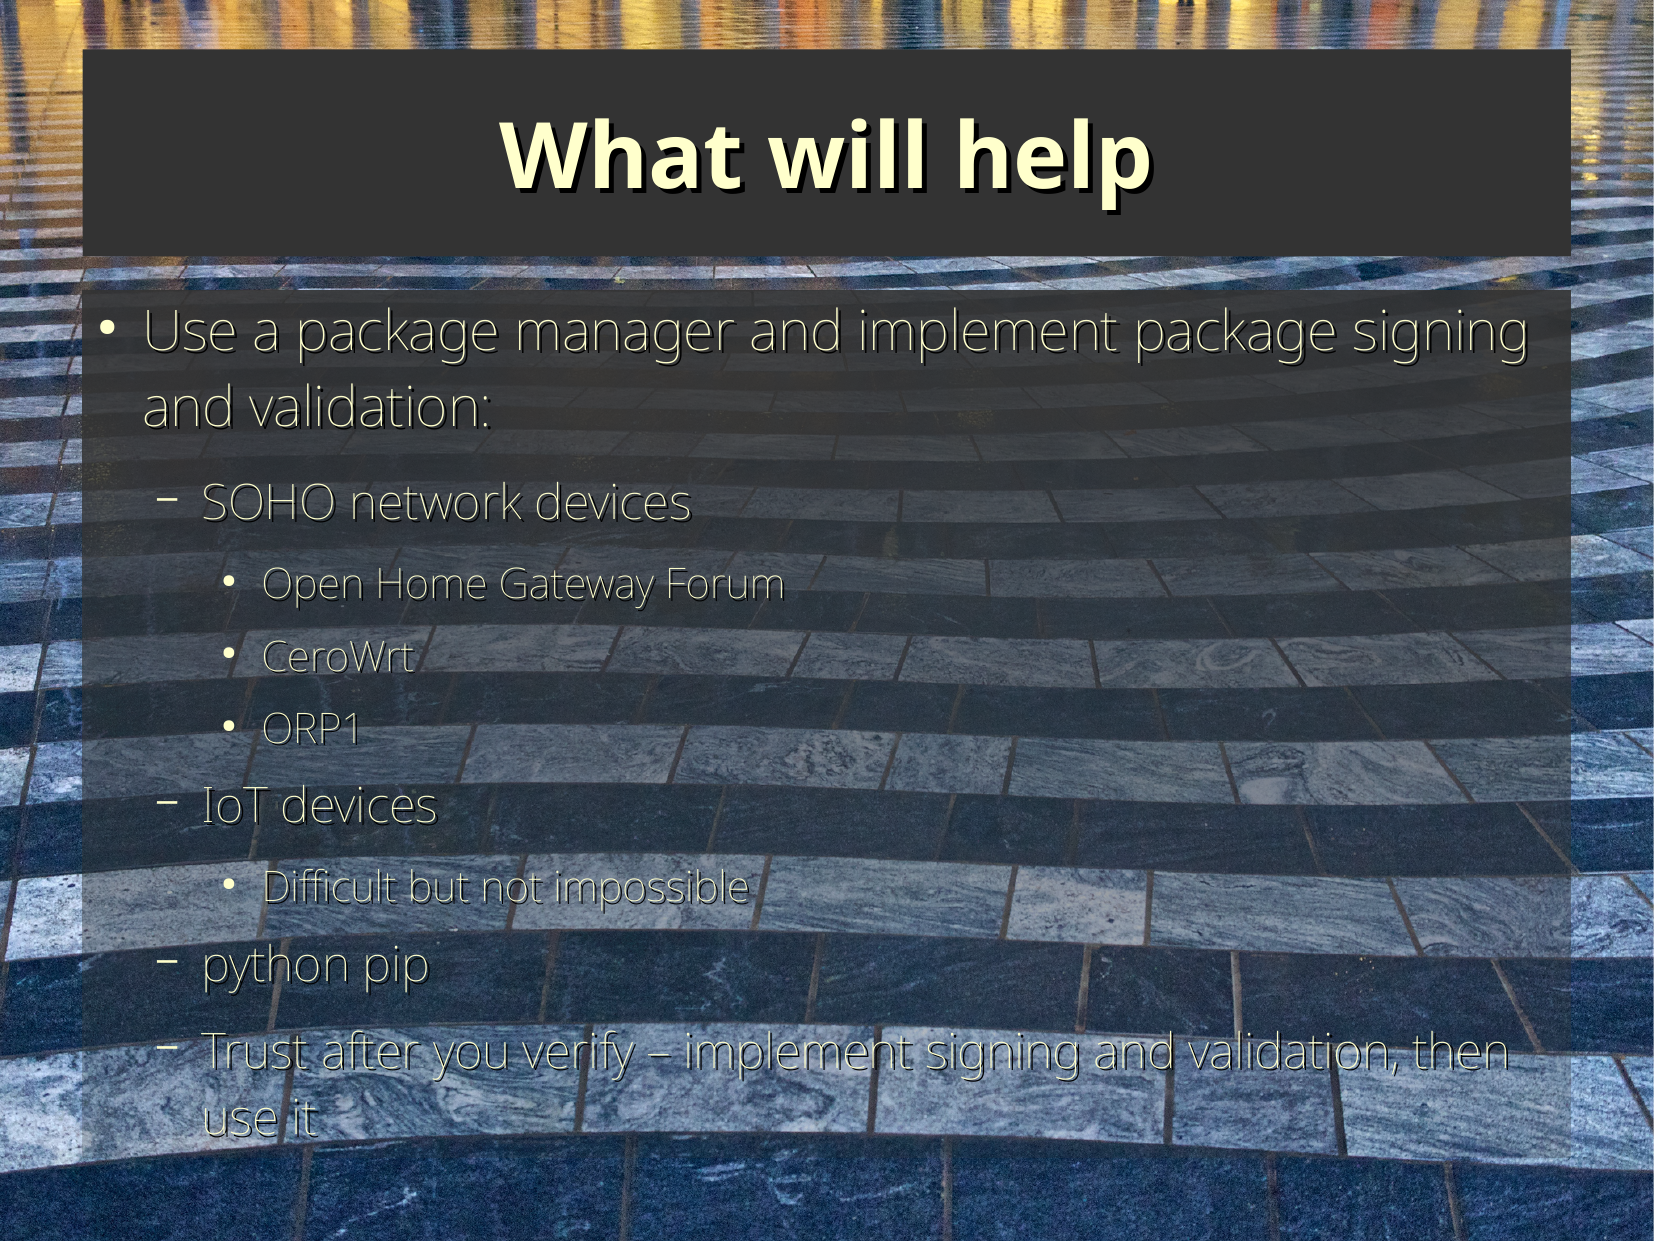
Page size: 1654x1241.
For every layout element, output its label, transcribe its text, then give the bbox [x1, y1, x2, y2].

title What will help [82, 49, 1571, 257]
picture [0, 0, 1654, 1241]
list Use a package manager and implement package signing and validation: SOHO network devices Open Home Gateway Forum CeroWrt ORP1 IoT devices Difficult but not impossible python pip Trust after you verify – implement signing and validation, then use it [82, 290, 1571, 1158]
